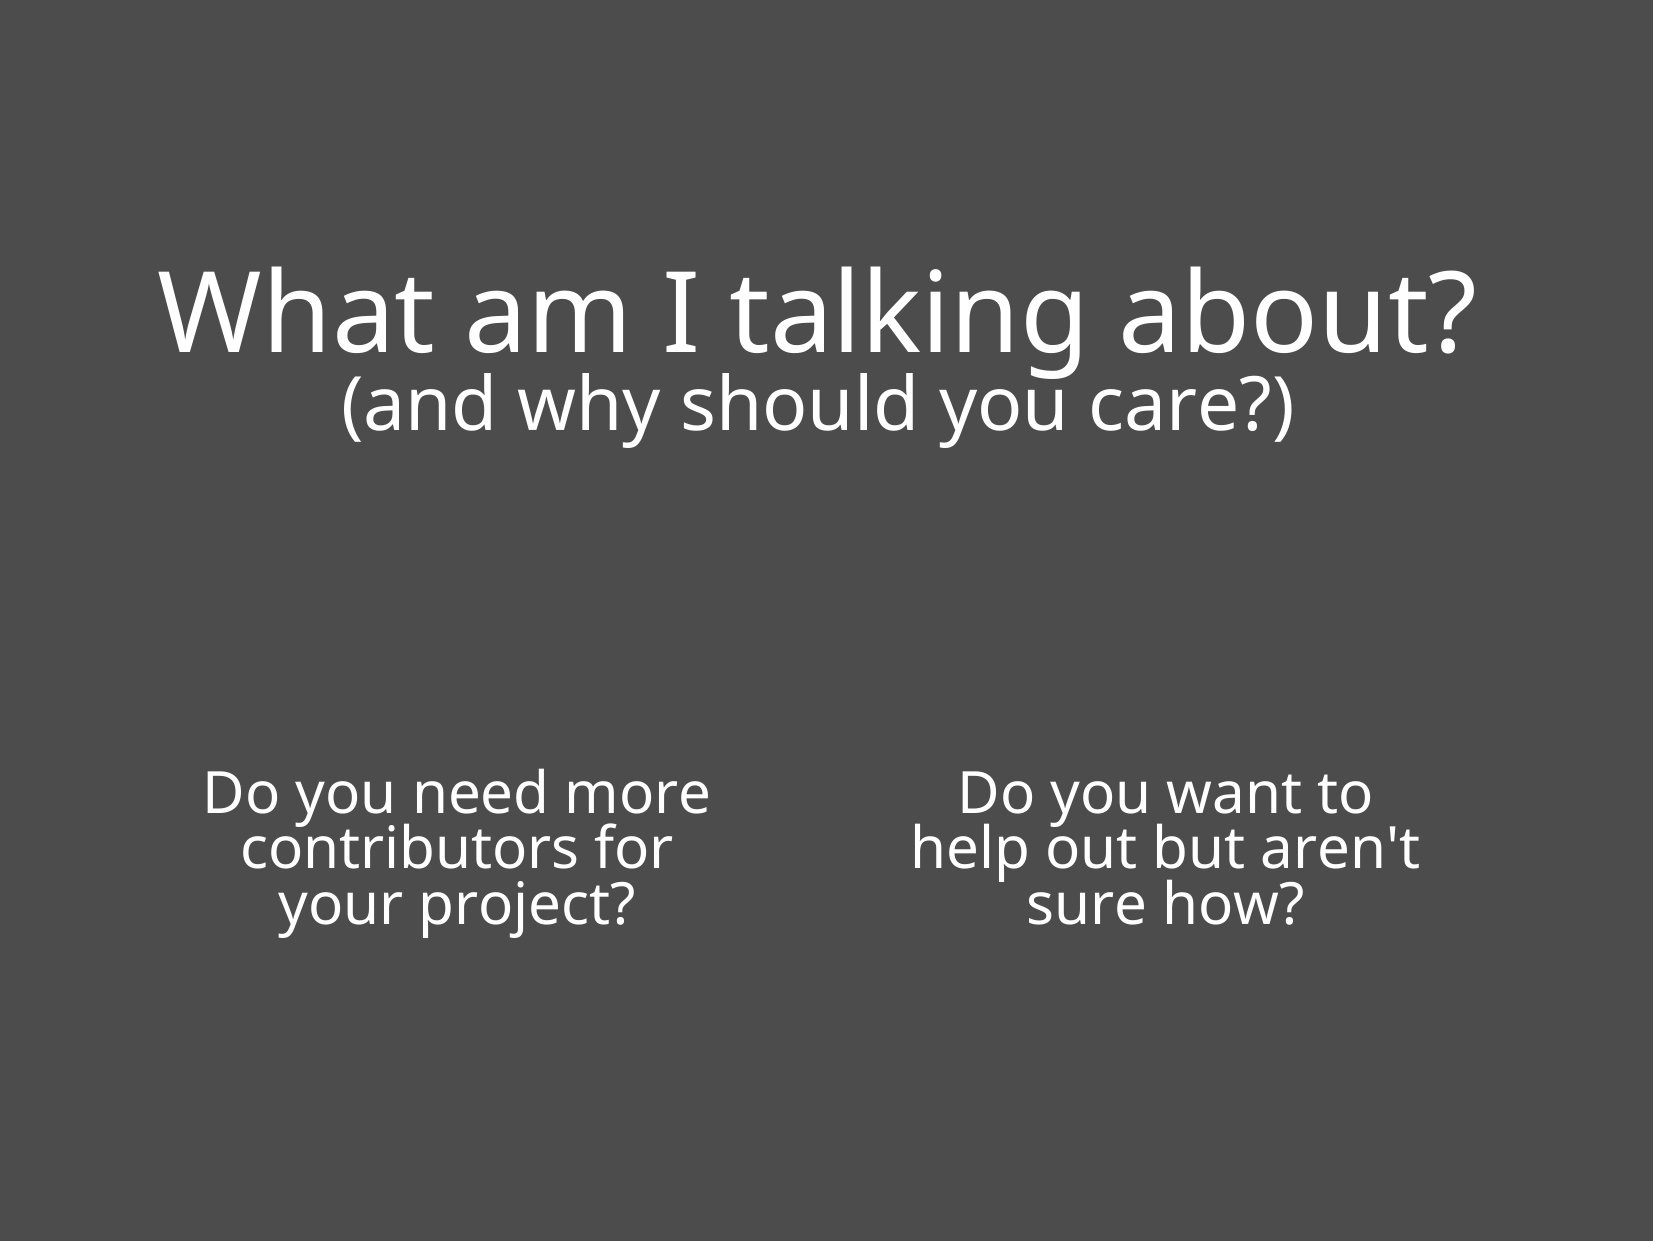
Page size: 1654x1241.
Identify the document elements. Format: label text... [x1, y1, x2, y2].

title Do you want to help out but aren't sure how? [851, 677, 1480, 1027]
title Do you need more contributors for your project? [142, 677, 772, 1027]
title What am I talking about? (and why should you care?) [112, 232, 1524, 480]
